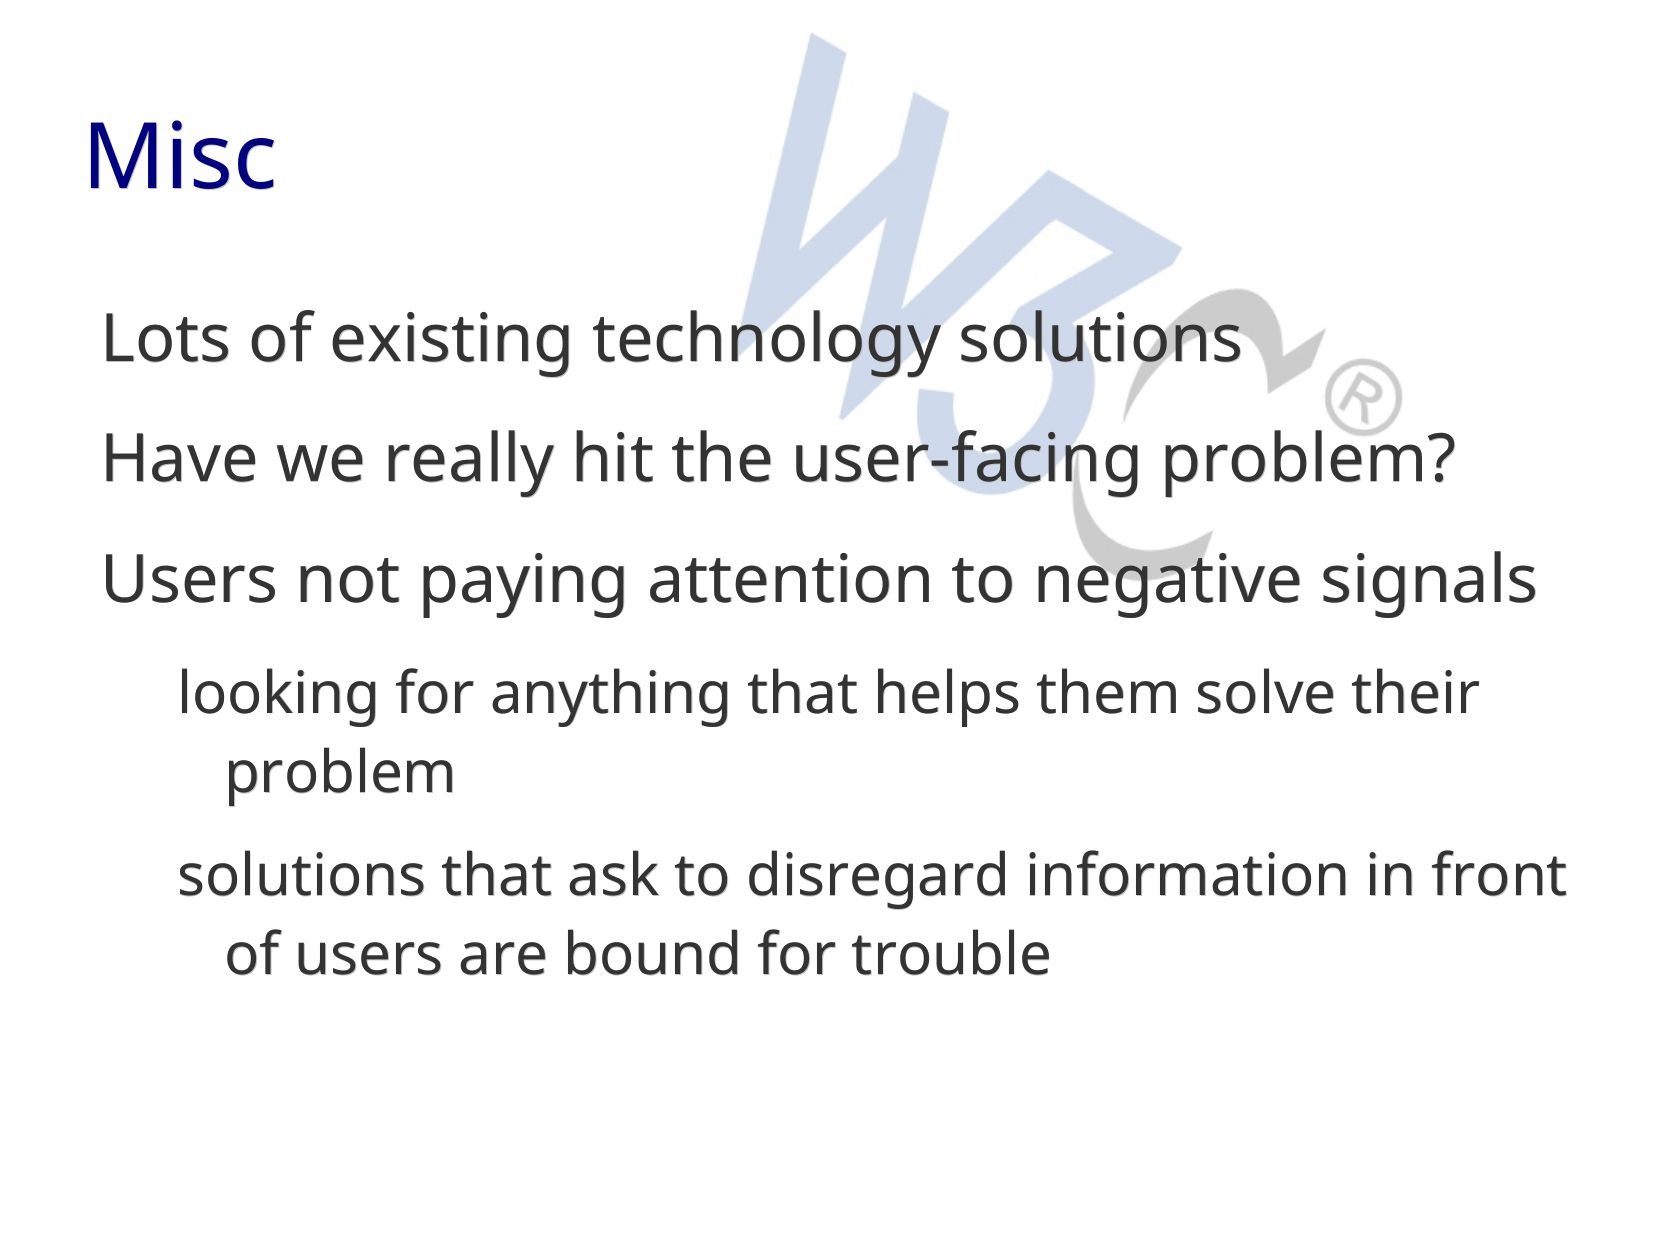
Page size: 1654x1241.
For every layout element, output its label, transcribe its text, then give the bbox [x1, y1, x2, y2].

list Lots of existing technology solutions Have we really hit the user-facing problem? Users not paying attention to negative signals looking for anything that helps them solve their problem solutions that ask to disregard information in front of users are bound for trouble [82, 290, 1571, 1109]
picture [403, 0, 1654, 605]
title Misc [82, 49, 1536, 257]
